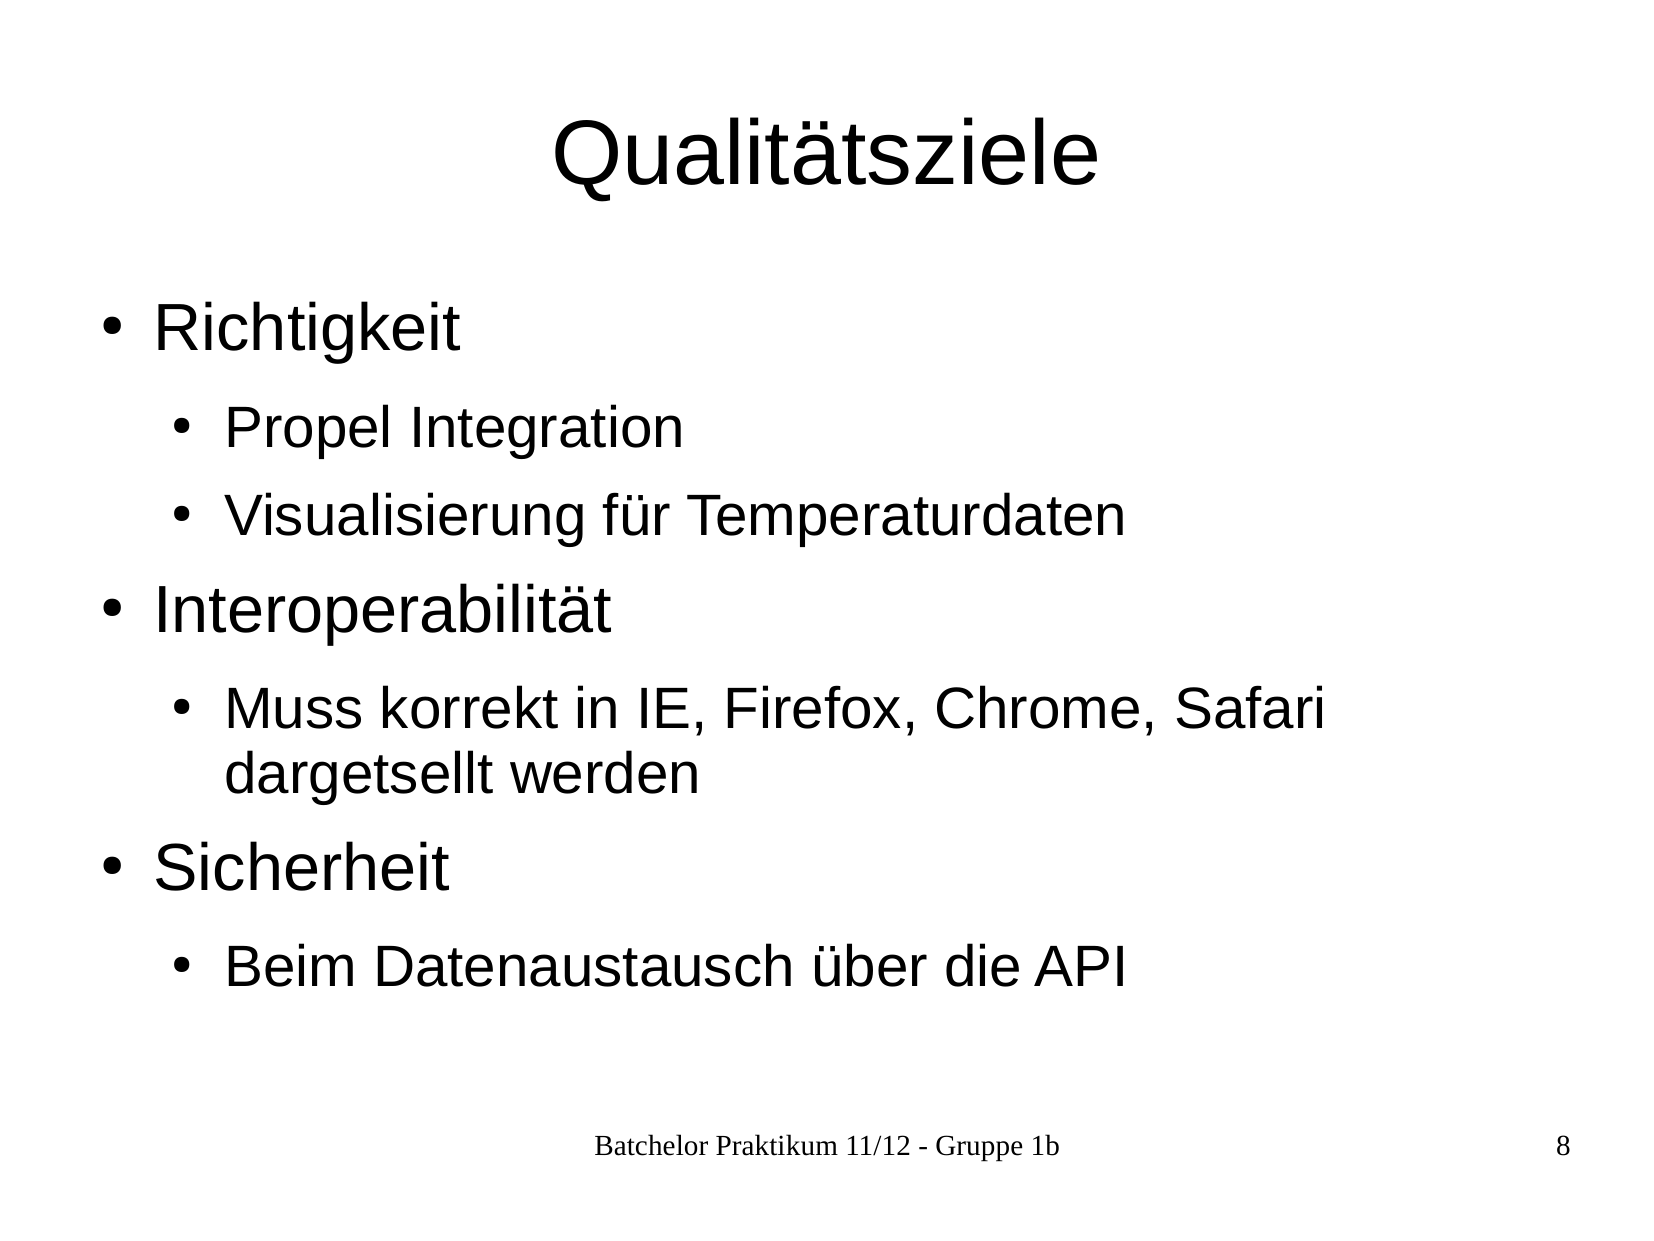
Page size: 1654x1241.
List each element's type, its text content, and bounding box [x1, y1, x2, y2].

list Richtigkeit Propel Integration Visualisierung für Temperaturdaten Interoperabilität Muss korrekt in IE, Firefox, Chrome, Safari dargetsellt werden Sicherheit Beim Datenaustausch über die API [82, 290, 1571, 1094]
title Qualitätsziele [82, 49, 1571, 257]
